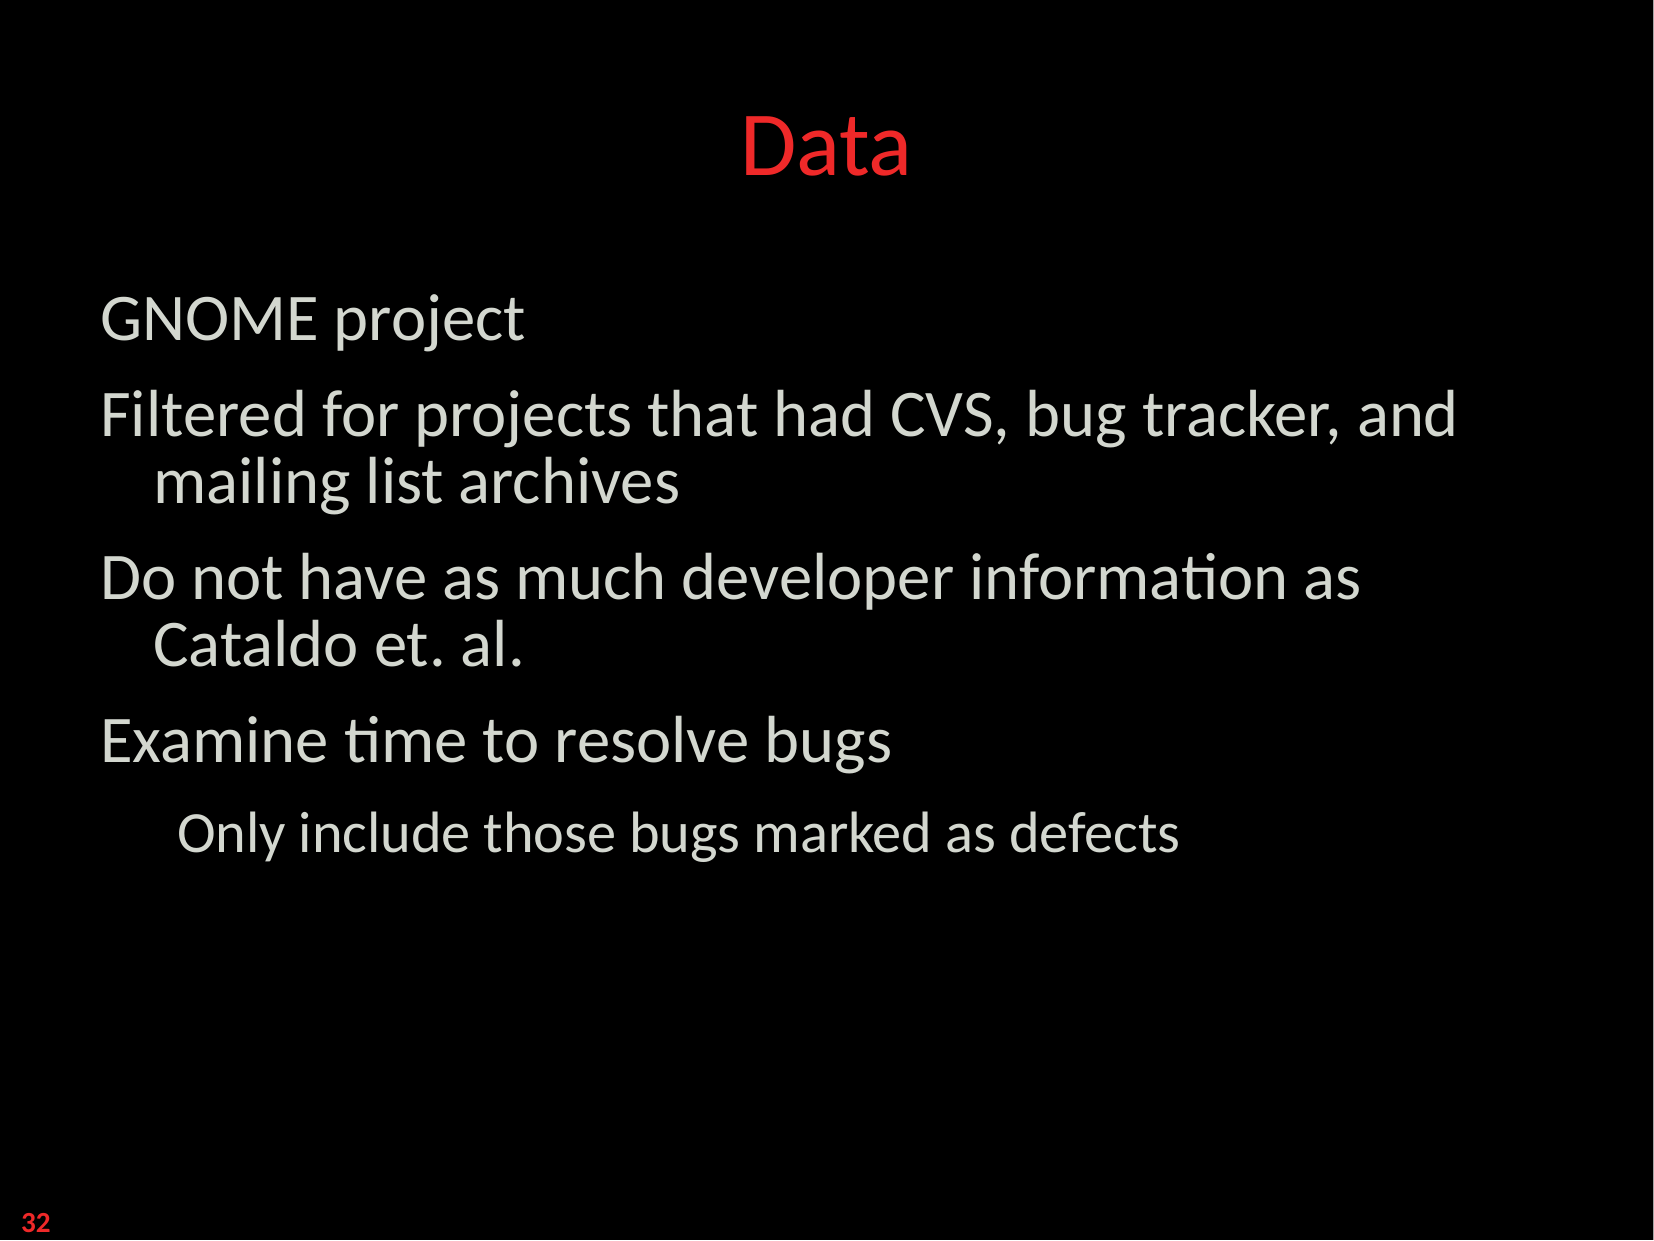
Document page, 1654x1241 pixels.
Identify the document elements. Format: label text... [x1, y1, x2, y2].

list GNOME project Filtered for projects that had CVS, bug tracker, and mailing list archives Do not have as much developer information as Cataldo et. al. Examine time to resolve bugs Only include those bugs marked as defects [82, 290, 1571, 1094]
title Data [82, 56, 1571, 250]
